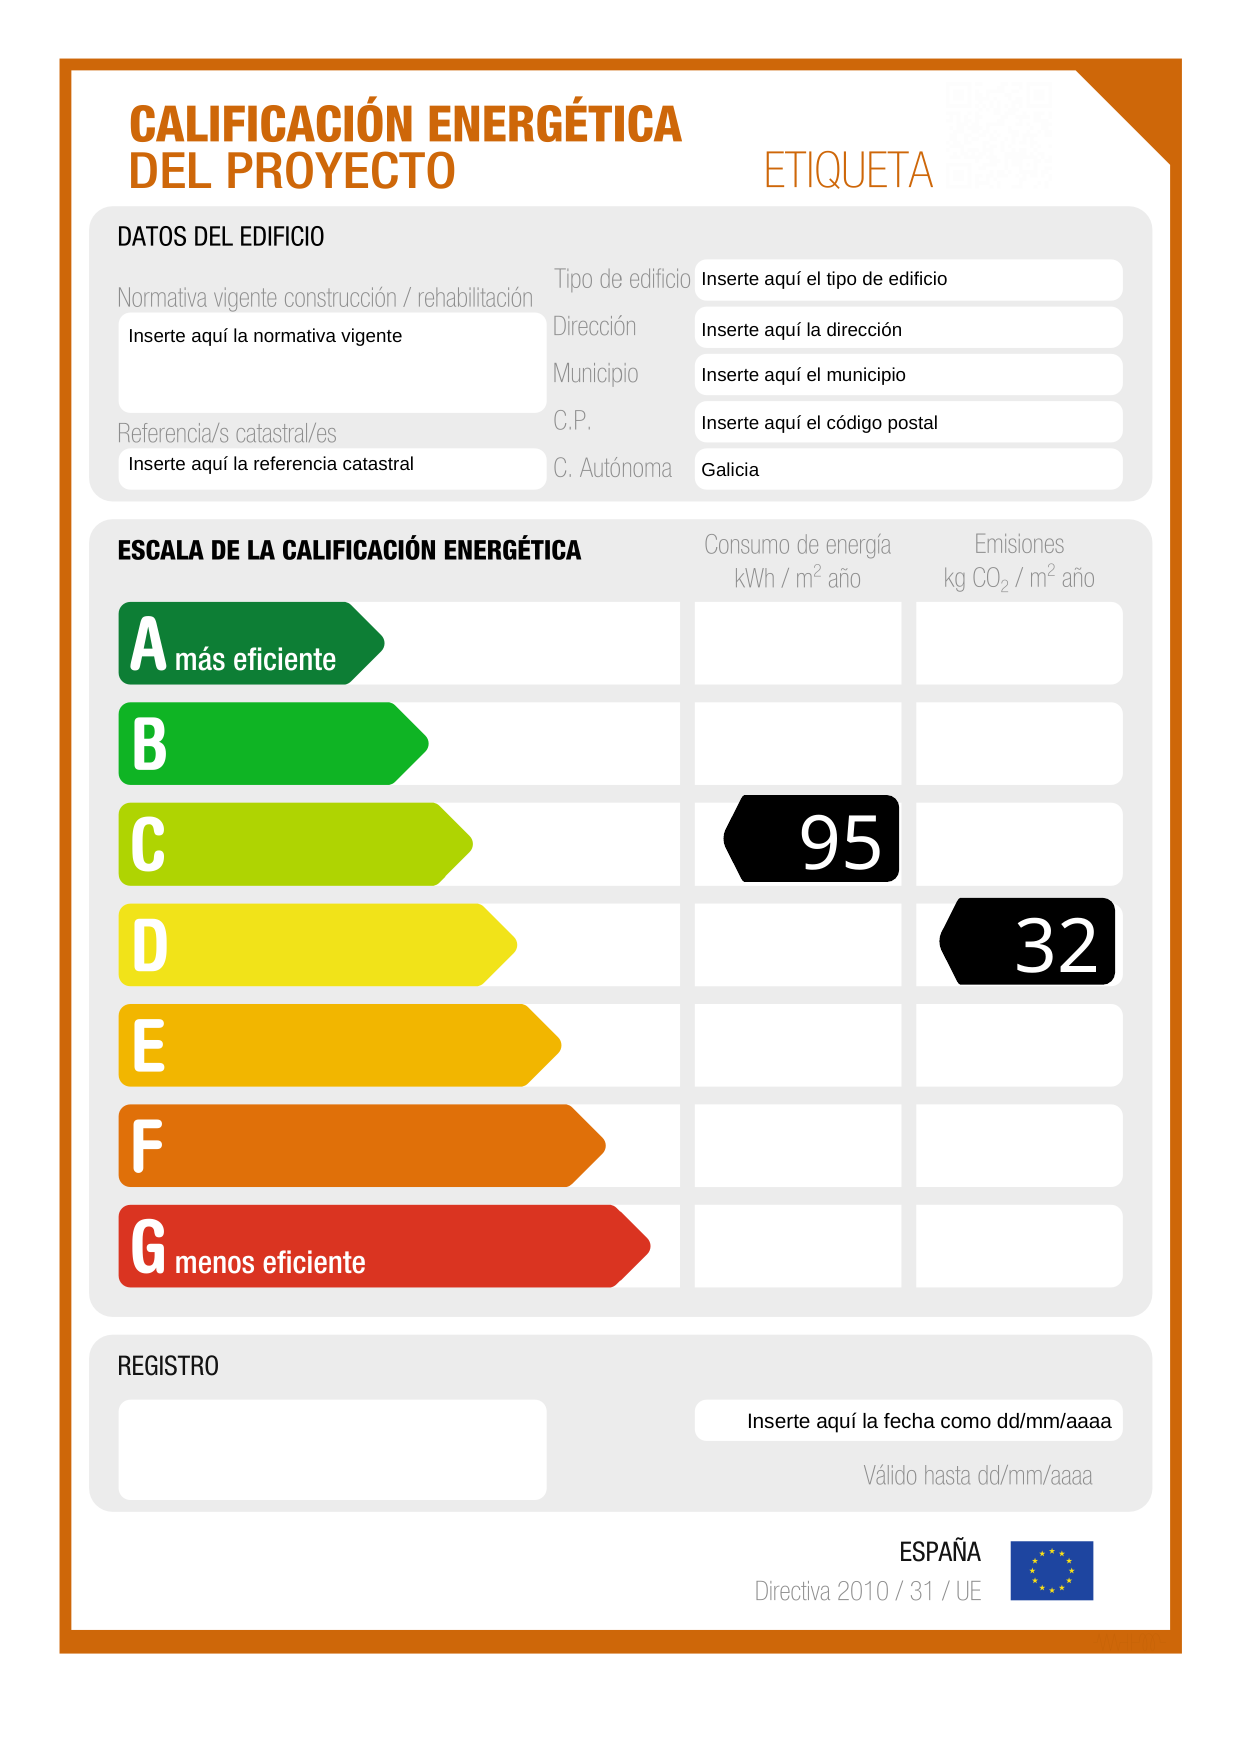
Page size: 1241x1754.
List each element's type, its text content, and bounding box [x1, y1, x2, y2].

text_box Inserte aquí el código postal [685, 402, 1129, 441]
text_box Inserte aquí el municipio [685, 354, 1129, 393]
picture [0, 0, 1241, 1754]
text_box Inserte aquí la normativa vigente [112, 315, 556, 418]
text_box Inserte aquí la fecha como dd/mm/aaaa [685, 1399, 1129, 1439]
text_box Inserte aquí el tipo de edificio [685, 258, 1129, 297]
text_box Inserte aquí la referencia catastral [112, 443, 556, 495]
text_box Galicia [685, 449, 1129, 489]
text_box Inserte aquí la dirección [685, 309, 1129, 348]
